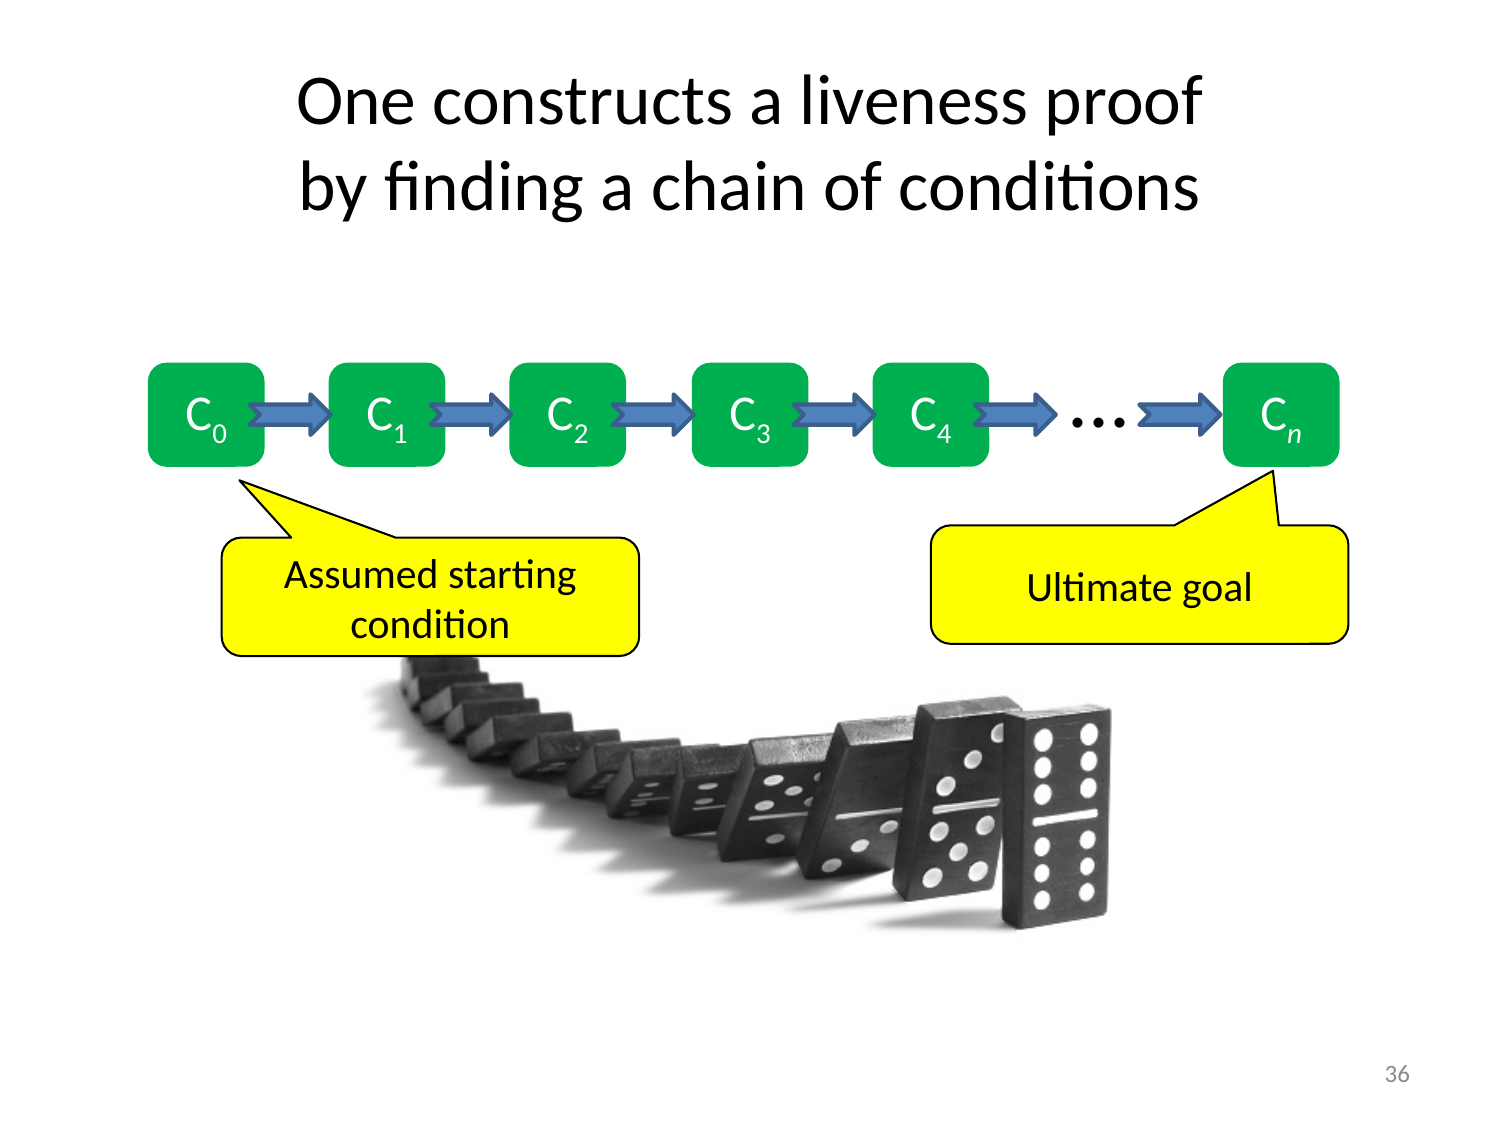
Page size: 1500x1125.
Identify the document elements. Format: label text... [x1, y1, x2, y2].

text_box C3 [693, 364, 807, 465]
text_box C4 [874, 364, 988, 465]
text_box [612, 394, 694, 435]
text_box Ultimate goal [930, 470, 1349, 644]
text_box [1146, 394, 1221, 435]
slide_number <number> [1074, 1042, 1425, 1103]
picture [361, 630, 1137, 941]
title One constructs a liveness proof by finding a chain of conditions [75, 45, 1425, 233]
text_box ... [1053, 336, 1146, 452]
text_box Cn [1224, 364, 1338, 465]
text_box C2 [511, 364, 624, 465]
text_box C1 [330, 364, 444, 465]
text_box C0 [150, 364, 263, 465]
text_box Assumed starting condition [221, 480, 640, 657]
text_box [793, 394, 875, 435]
text_box [430, 394, 512, 435]
text_box [974, 394, 1053, 435]
text_box [249, 394, 331, 435]
